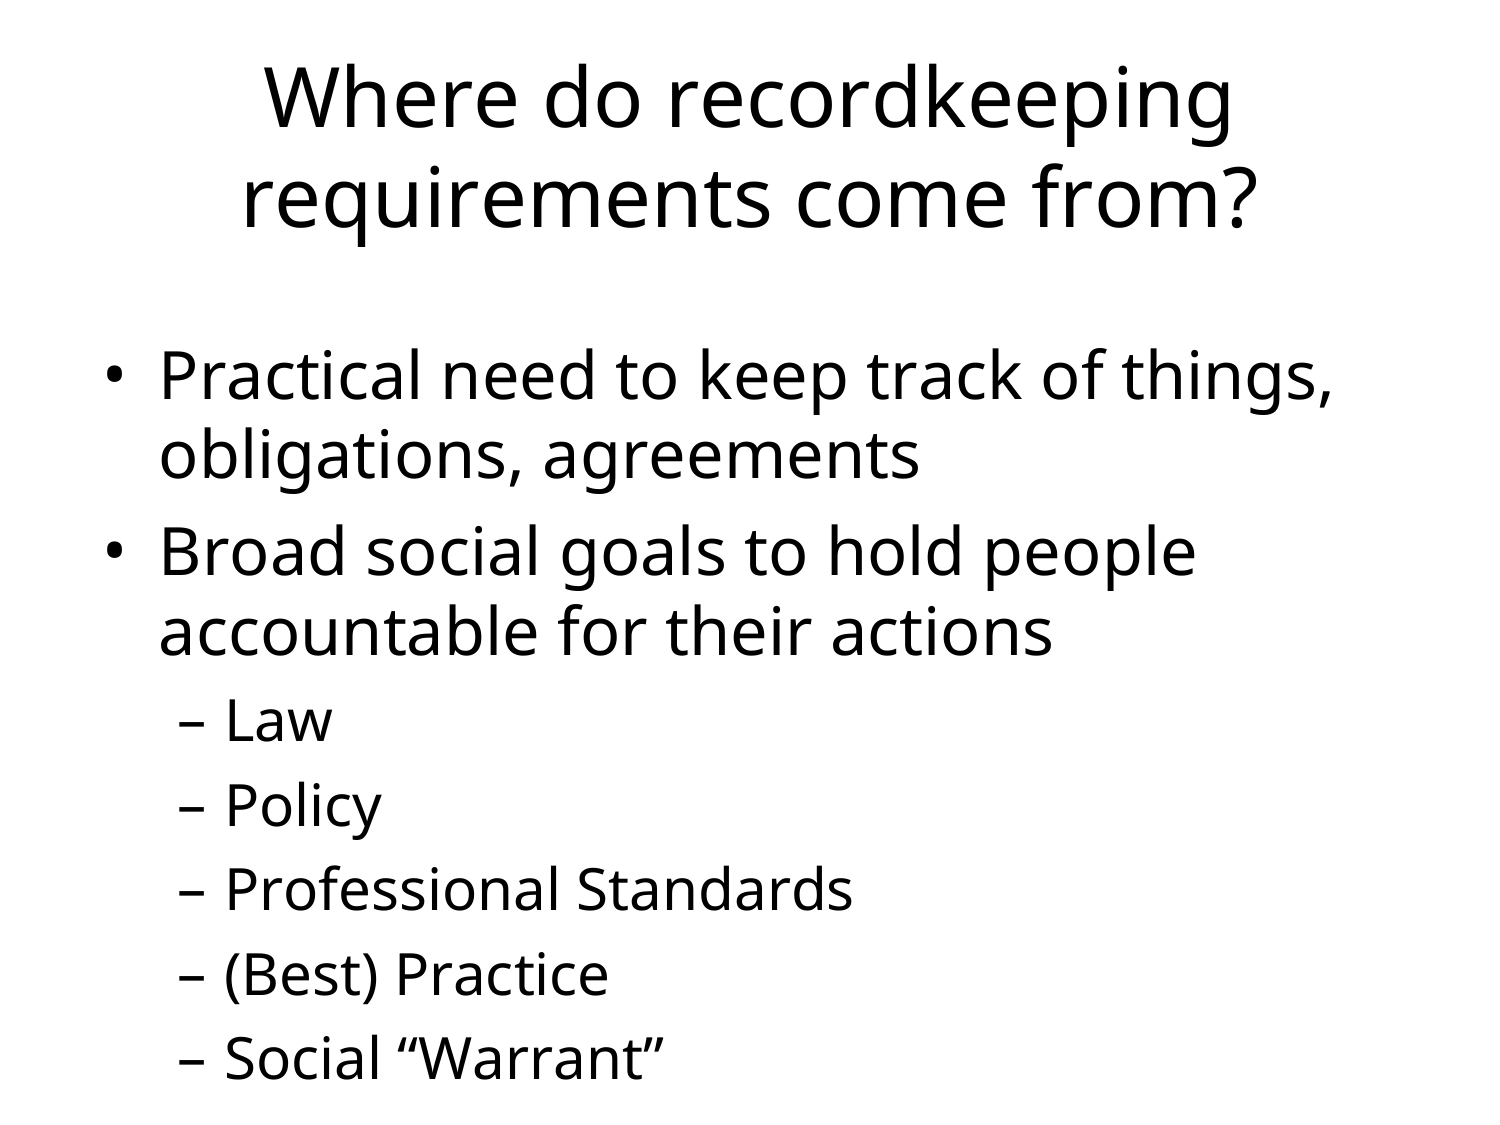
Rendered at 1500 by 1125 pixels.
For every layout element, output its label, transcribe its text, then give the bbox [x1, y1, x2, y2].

title Where do recordkeeping requirements come from? [112, 36, 1388, 252]
list Practical need to keep track of things, obligations, agreements Broad social goals to hold people accountable for their actions Law Policy Professional Standards (Best) Practice Social “Warrant” [87, 324, 1388, 1125]
